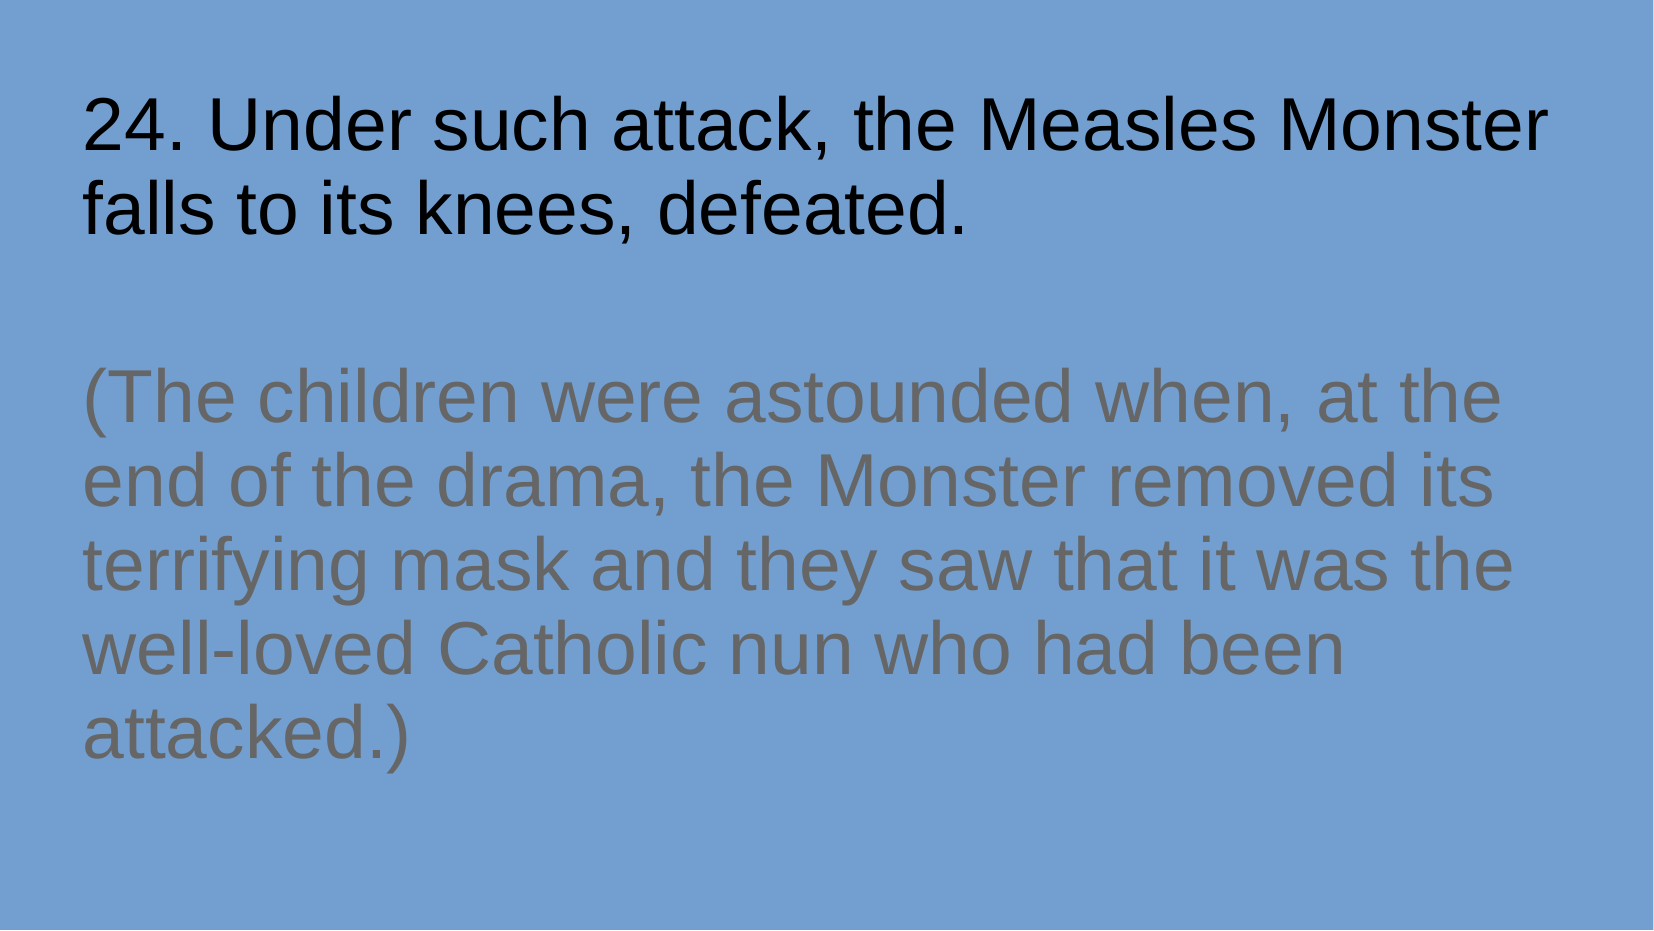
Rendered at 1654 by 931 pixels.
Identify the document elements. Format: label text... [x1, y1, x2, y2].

list 24. Under such attack, the Measles Monster falls to its knees, defeated. (The children were astounded when, at the end of the drama, the Monster removed its terrifying mask and they saw that it was the well-loved Catholic nun who had been attacked.) [82, 82, 1571, 910]
